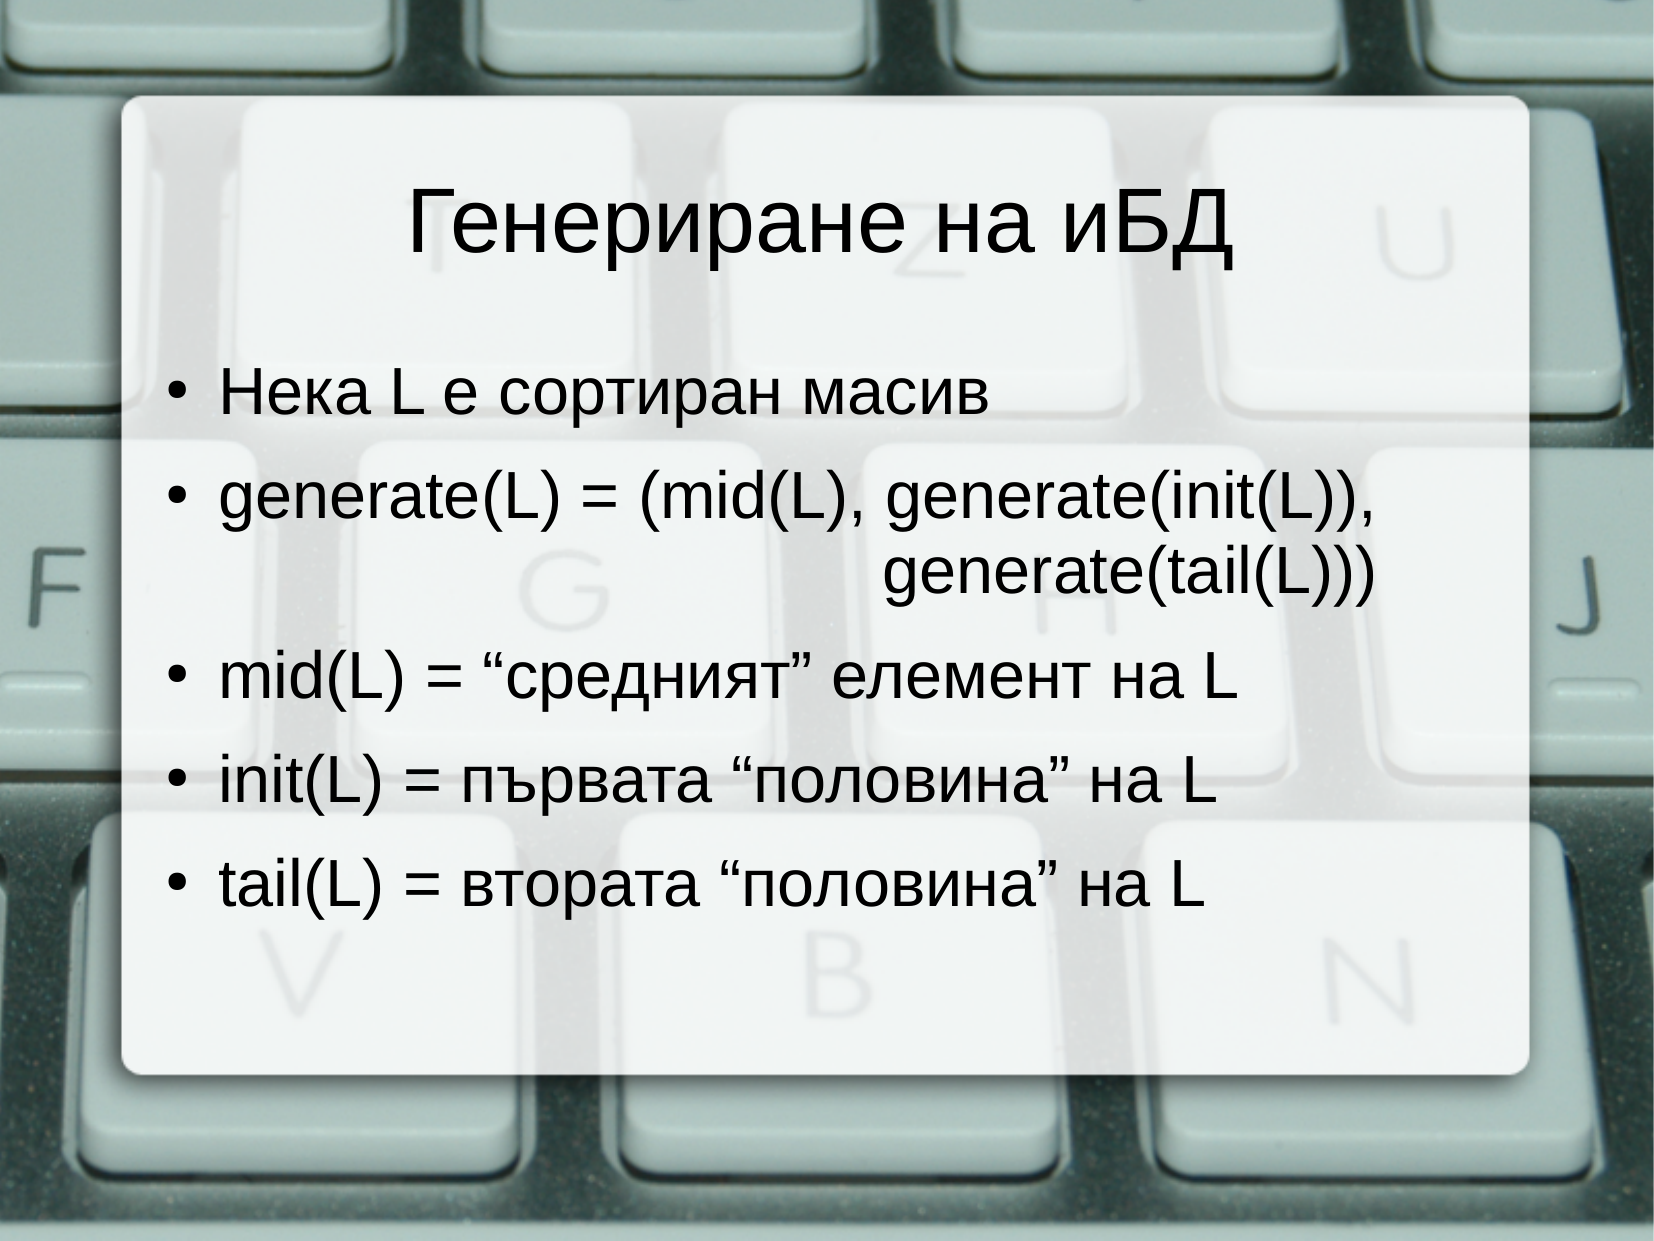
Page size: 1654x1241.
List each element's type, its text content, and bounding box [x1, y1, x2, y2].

picture [0, 0, 1654, 1241]
title Генериране на иБД [135, 117, 1506, 325]
list Нека L е сортиран масив generate(L) = (mid(L), generate(init(L)), generate(tail(L))) mid(L) = “средният” елемент на L init(L) = първата “половина” на L tail(L) = втората “половина” на L [147, 354, 1506, 1074]
